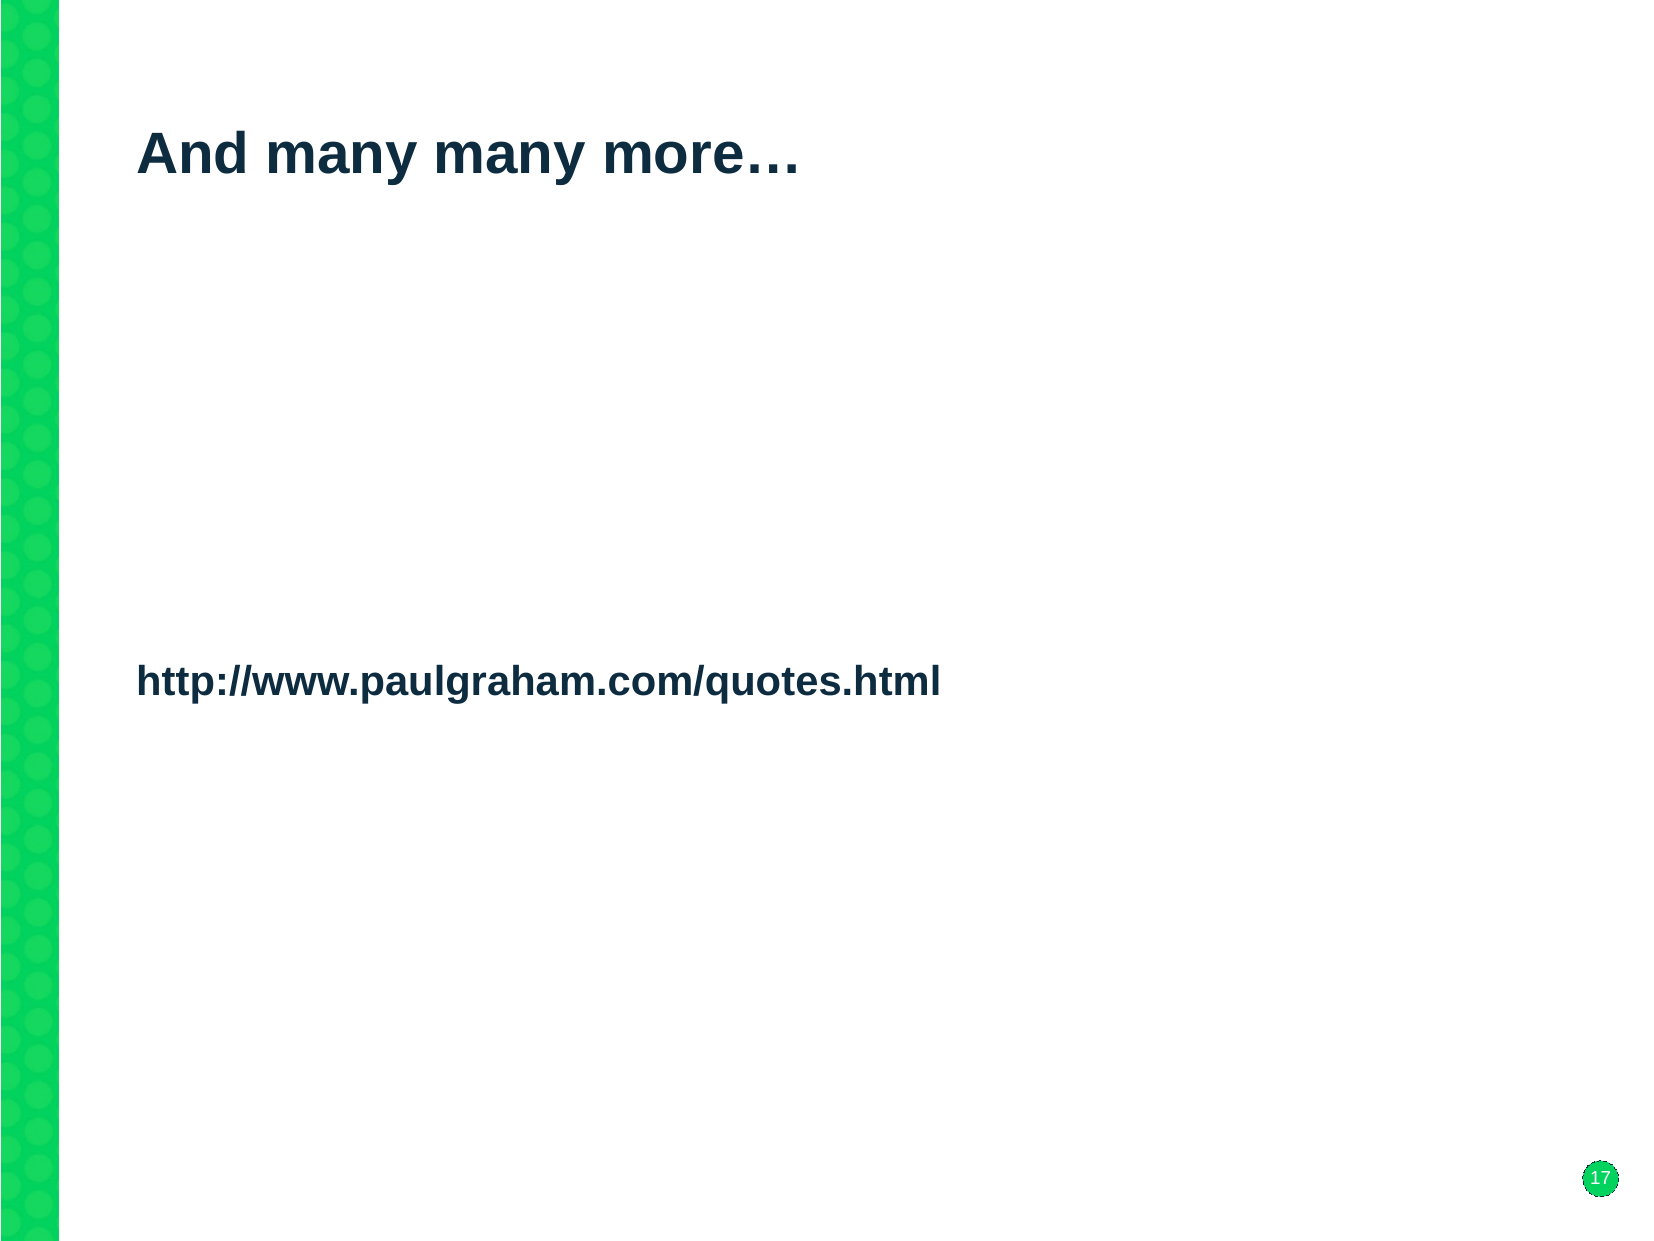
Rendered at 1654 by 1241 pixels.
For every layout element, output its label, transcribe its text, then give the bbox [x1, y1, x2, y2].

title And many many more… [121, 49, 1531, 257]
list http://www.paulgraham.com/quotes.html [121, 290, 1531, 1100]
picture [1, 0, 59, 1241]
